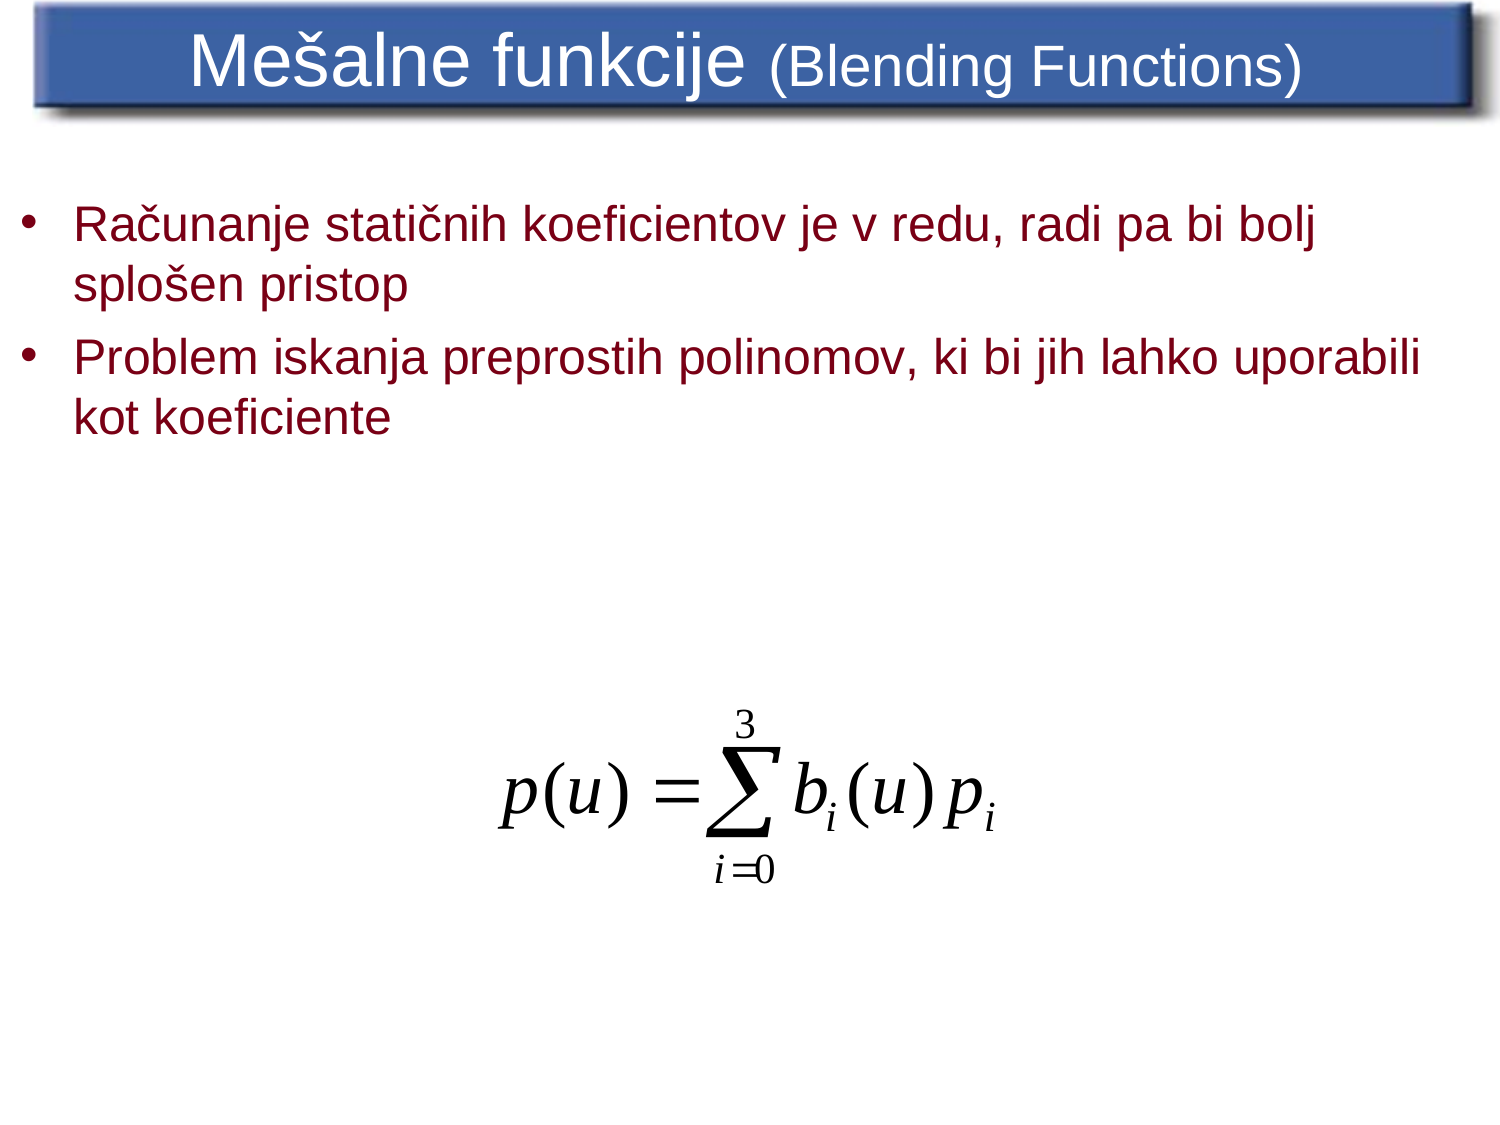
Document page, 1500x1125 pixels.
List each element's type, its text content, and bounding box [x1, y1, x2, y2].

title Mešalne funkcije (Blending Functions) [0, 0, 1493, 114]
picture [32, 0, 1500, 127]
list Računanje statičnih koeficientov je v redu, radi pa bi bolj splošen pristop Problem iskanja preprostih polinomov, ki bi jih lahko uporabili kot koeficiente [5, 184, 1500, 540]
chart [482, 690, 1019, 900]
